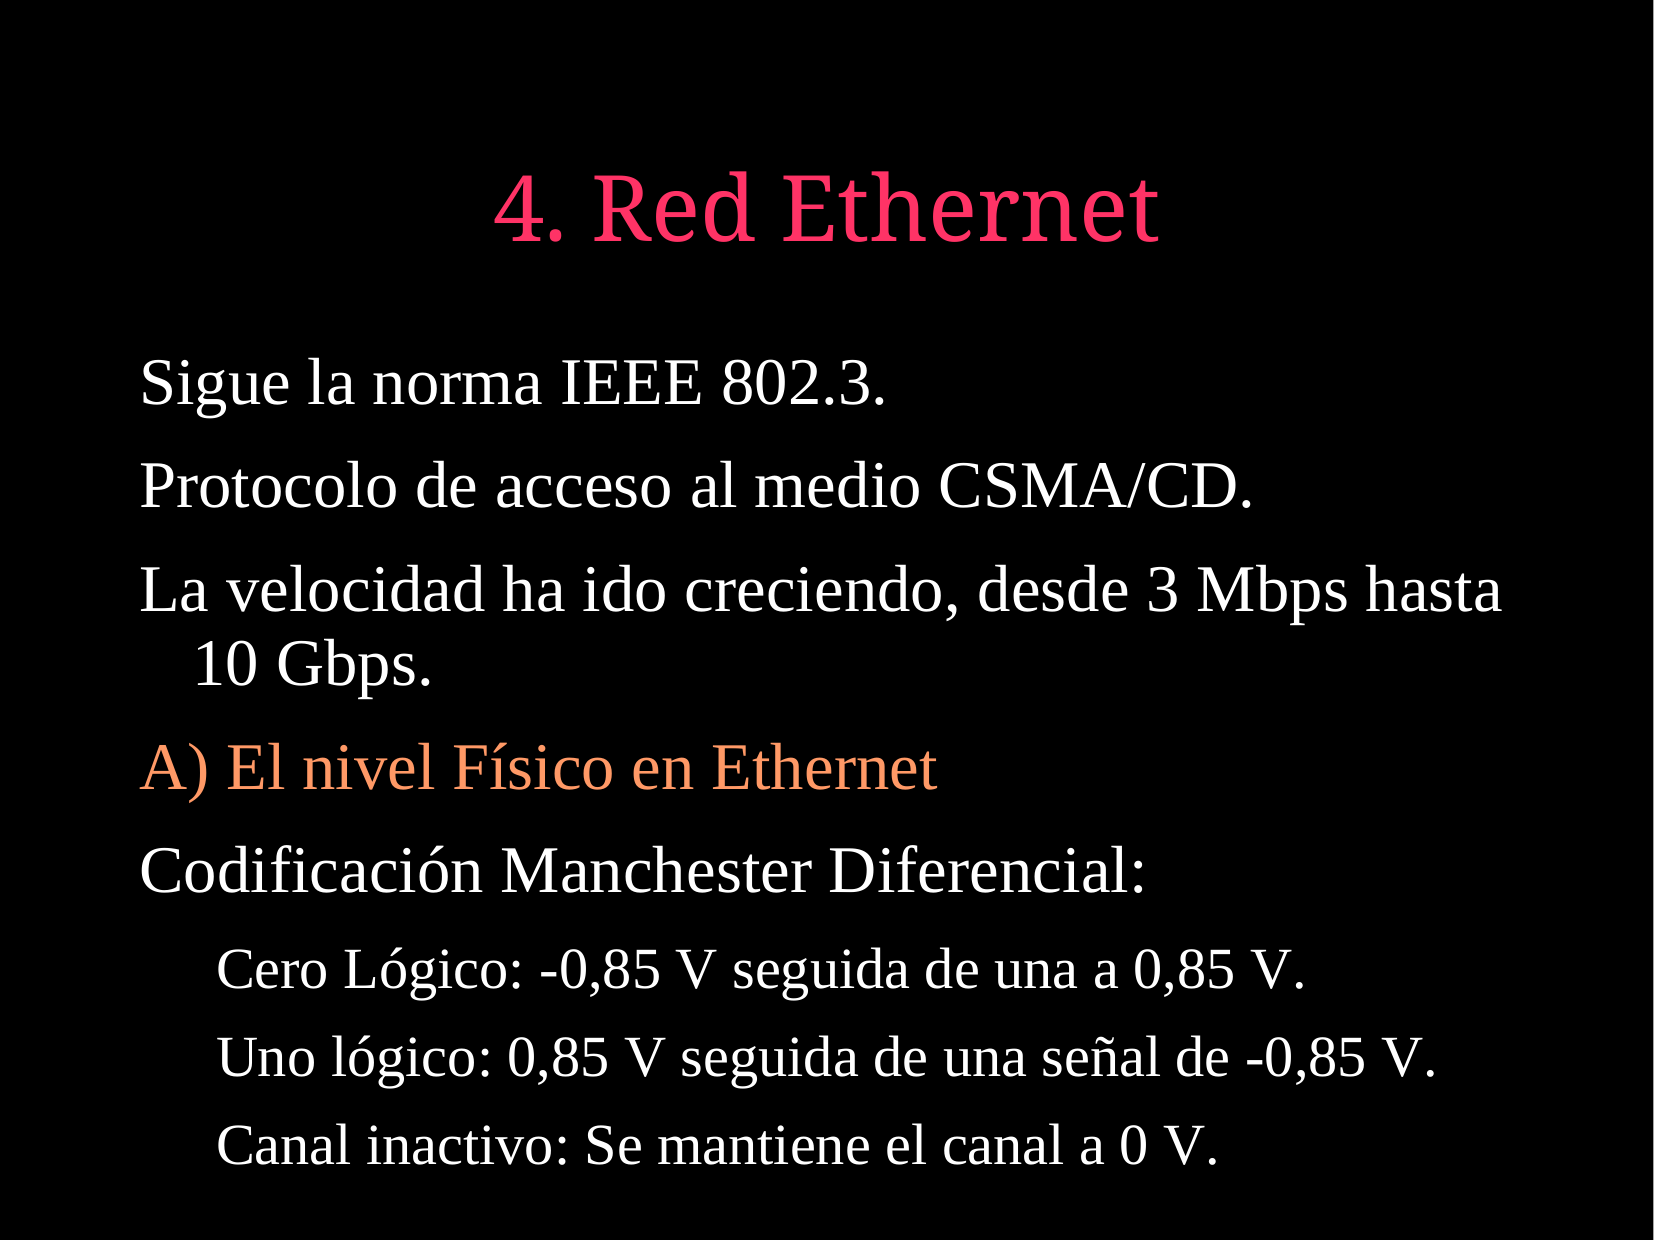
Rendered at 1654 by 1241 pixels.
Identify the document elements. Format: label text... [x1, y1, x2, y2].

list Sigue la norma IEEE 802.3. Protocolo de acceso al medio CSMA/CD. La velocidad ha ido creciendo, desde 3 Mbps hasta 10 Gbps. A) El nivel Físico en Ethernet Codificación Manchester Diferencial: Cero Lógico: -0,85 V seguida de una a 0,85 V. Uno lógico: 0,85 V seguida de una señal de -0,85 V. Canal inactivo: Se mantiene el canal a 0 V. [121, 344, 1534, 1181]
title 4. Red Ethernet [121, 102, 1534, 311]
